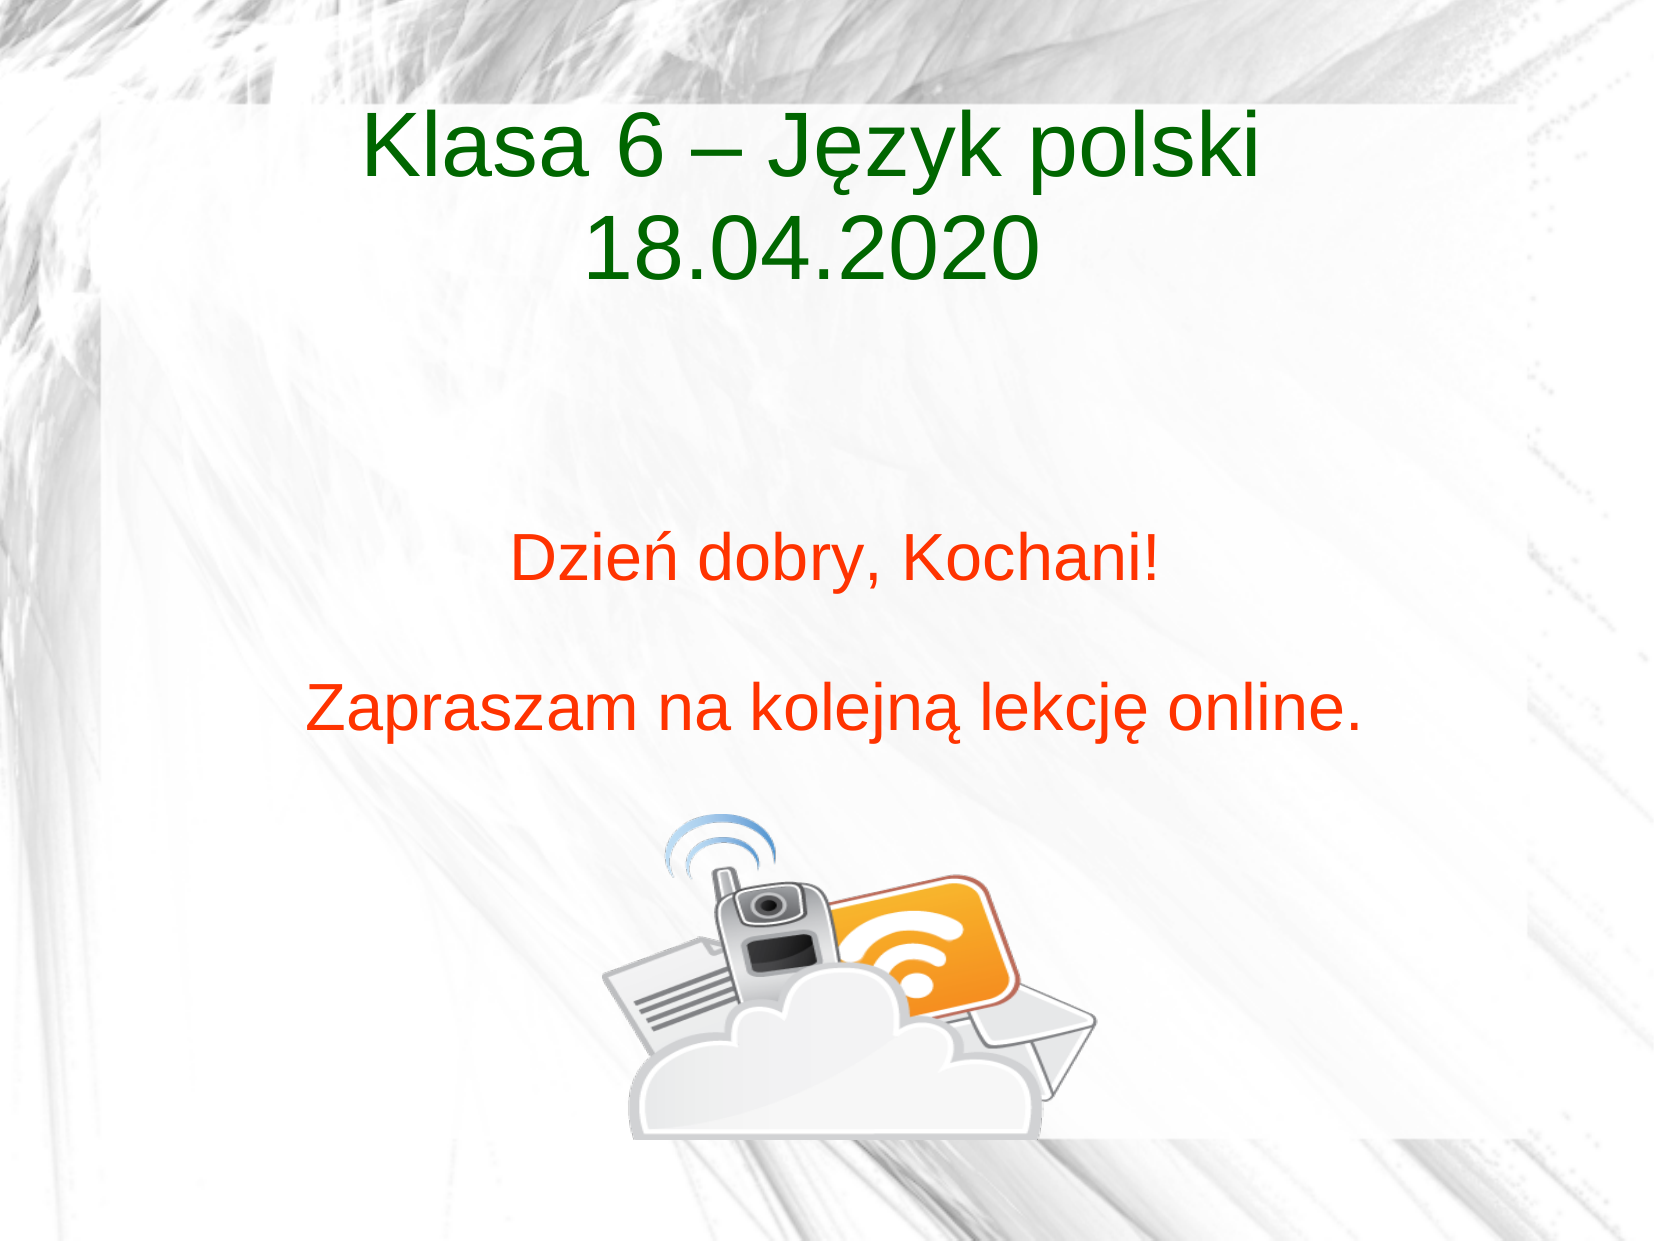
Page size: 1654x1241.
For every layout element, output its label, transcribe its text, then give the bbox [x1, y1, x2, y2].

subtitle Dzień dobry, Kochani! Zapraszam na kolejną lekcję online. [118, 319, 1571, 945]
title Klasa 6 – Język polski 18.04.2020 [118, 93, 1506, 299]
picture [0, 0, 1654, 1241]
